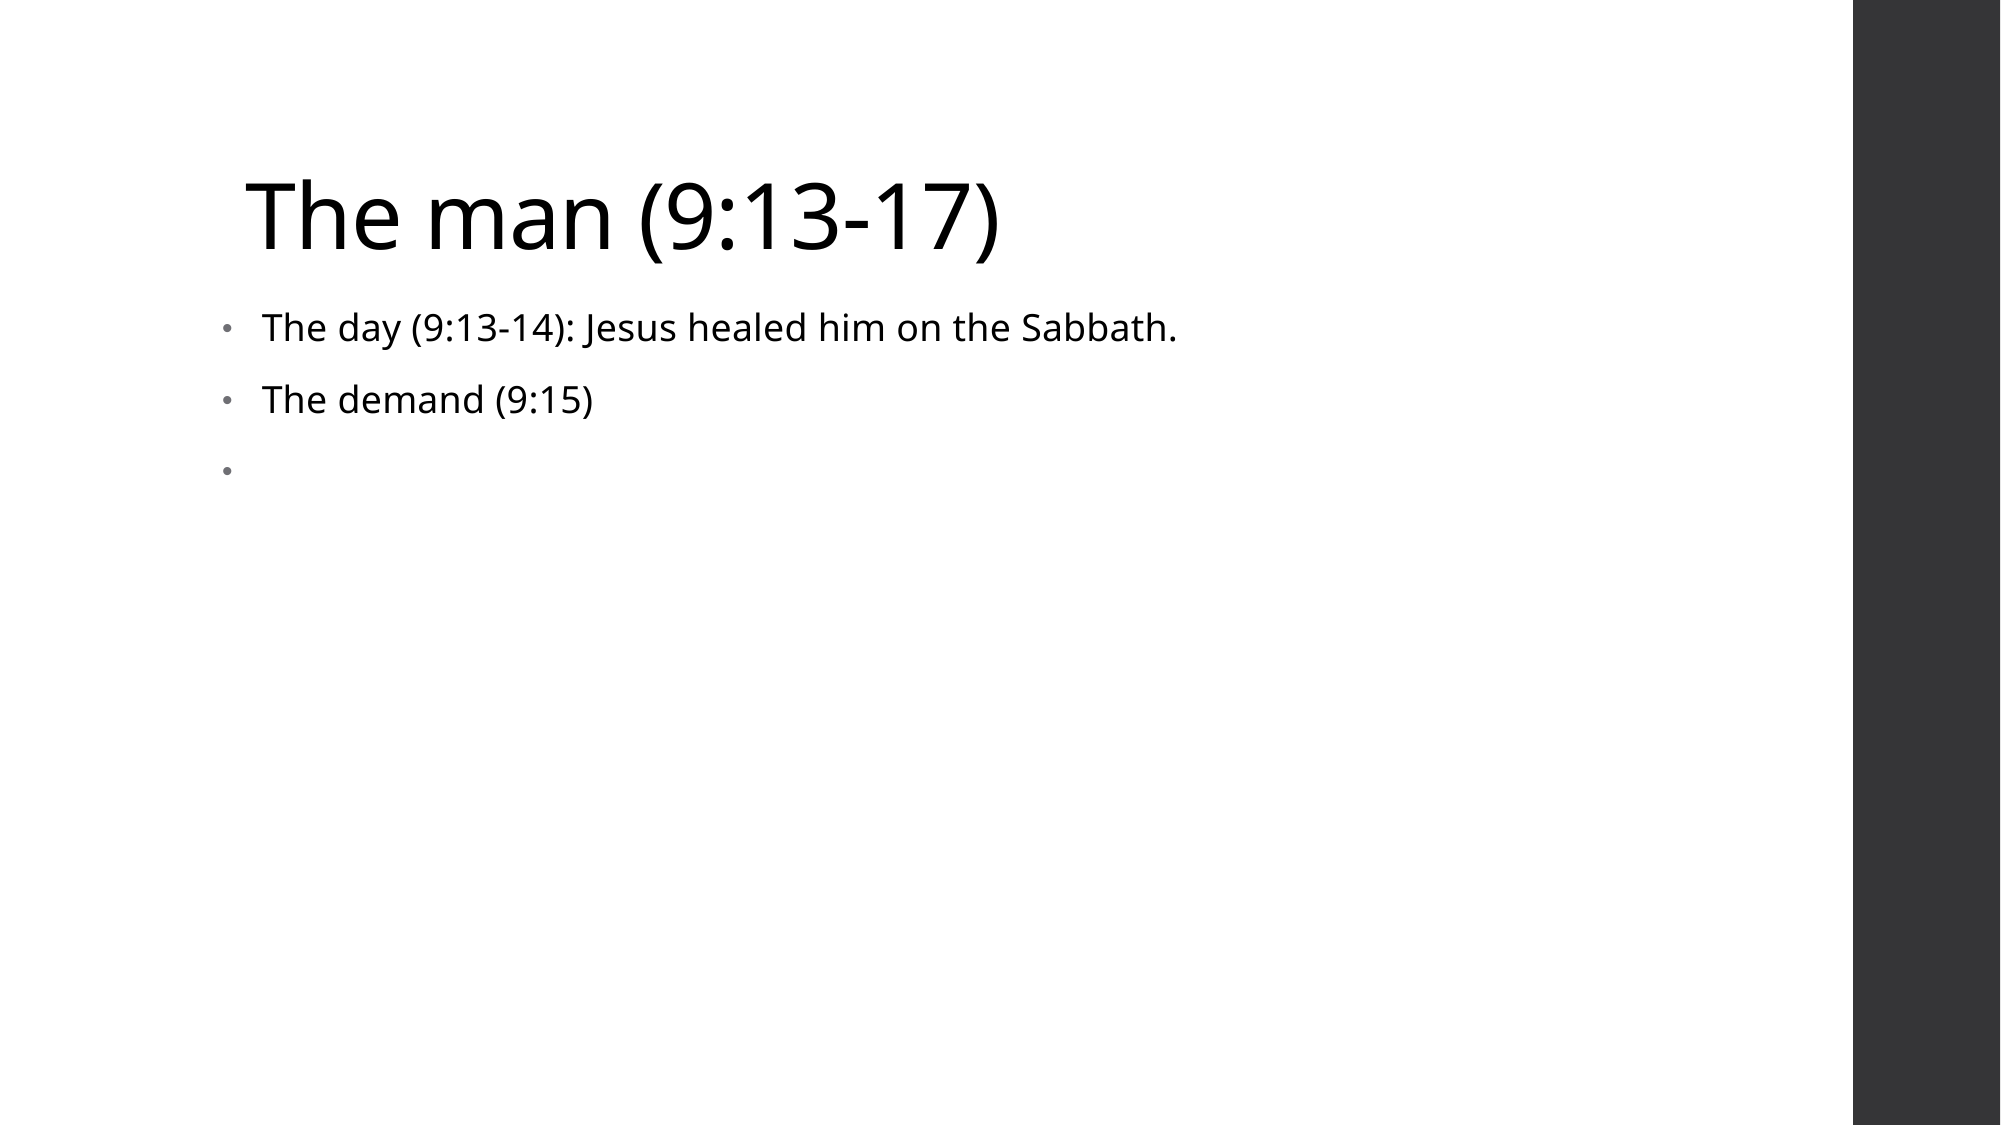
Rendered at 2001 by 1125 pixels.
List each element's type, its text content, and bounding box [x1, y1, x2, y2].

list The day (9:13-14): Jesus healed him on the Sabbath. The demand (9:15) [206, 299, 1617, 1014]
title The man (9:13-17) [206, 60, 1797, 278]
